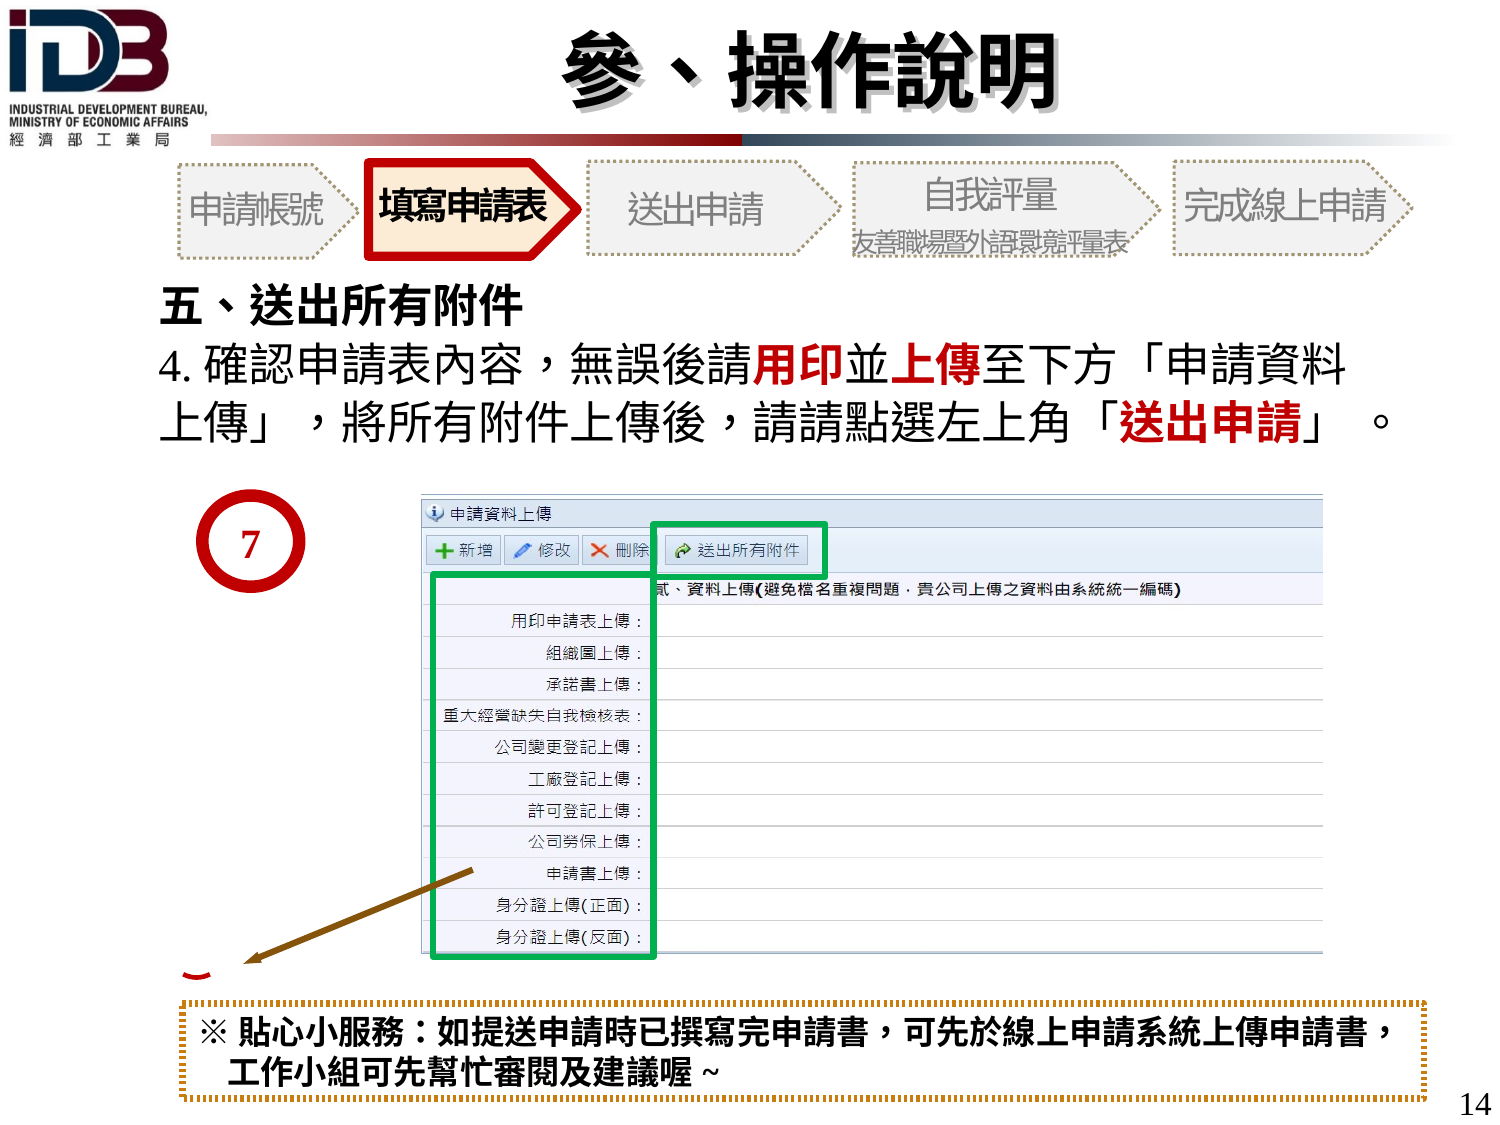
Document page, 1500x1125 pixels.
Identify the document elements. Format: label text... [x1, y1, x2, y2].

text_box 申請帳號 [133, 176, 381, 260]
text_box 7 [202, 495, 300, 587]
picture [657, 527, 822, 574]
text_box [368, 162, 541, 173]
picture [419, 891, 430, 956]
text_box 自我評量 友善職場暨外語環境評量表 [845, 171, 1135, 254]
picture [419, 494, 1323, 956]
text_box [179, 164, 324, 176]
text_box 自我評量 友善職場暨外語環境評量表 [933, 240, 974, 252]
text_box 完成線上申請 [1135, 173, 1437, 256]
text_box ※貼心小服務：如提送申請時已撰寫完申請書，可先於線上申請系統上傳申請書，工作小組可先幫忙審閱及建議喔~ [182, 1004, 1424, 1098]
text_box [820, 186, 842, 230]
text_box 填寫申請表 [340, 173, 588, 256]
text_box 五、送出所有附件 4.確認申請表內容，無誤後請用印並上傳至下方「申請資料上傳」，將所有附件上傳後，請請點選左上角「送出申請」 。 [143, 265, 1388, 470]
text_box 送出申請 [572, 171, 820, 254]
text_box [588, 161, 805, 171]
text_box 參、操作說明 [136, 10, 1483, 153]
text_box [854, 162, 1122, 171]
picture [436, 578, 650, 954]
text_box [1174, 161, 1378, 173]
